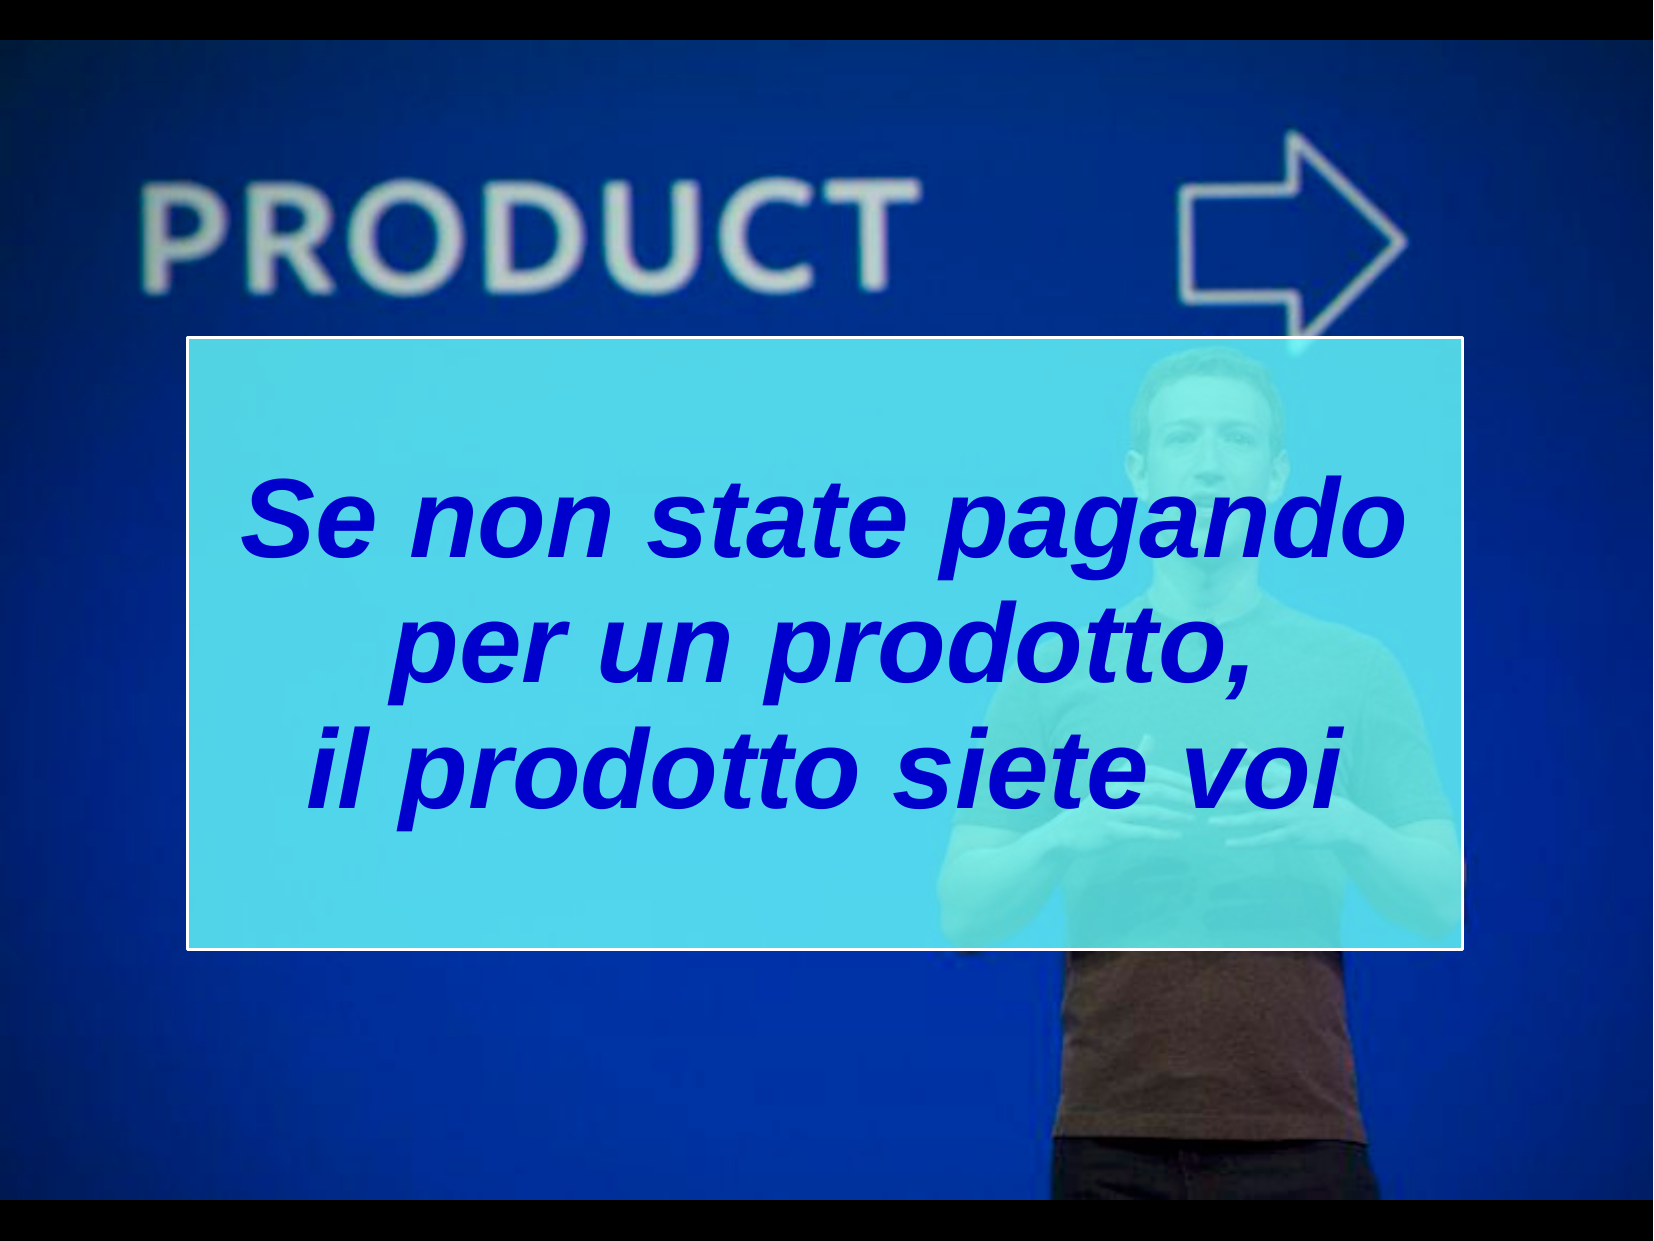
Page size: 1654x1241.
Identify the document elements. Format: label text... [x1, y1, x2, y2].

picture [0, 40, 1653, 1201]
text_box Se non state pagando per un prodotto, il prodotto siete voi [187, 337, 1463, 950]
